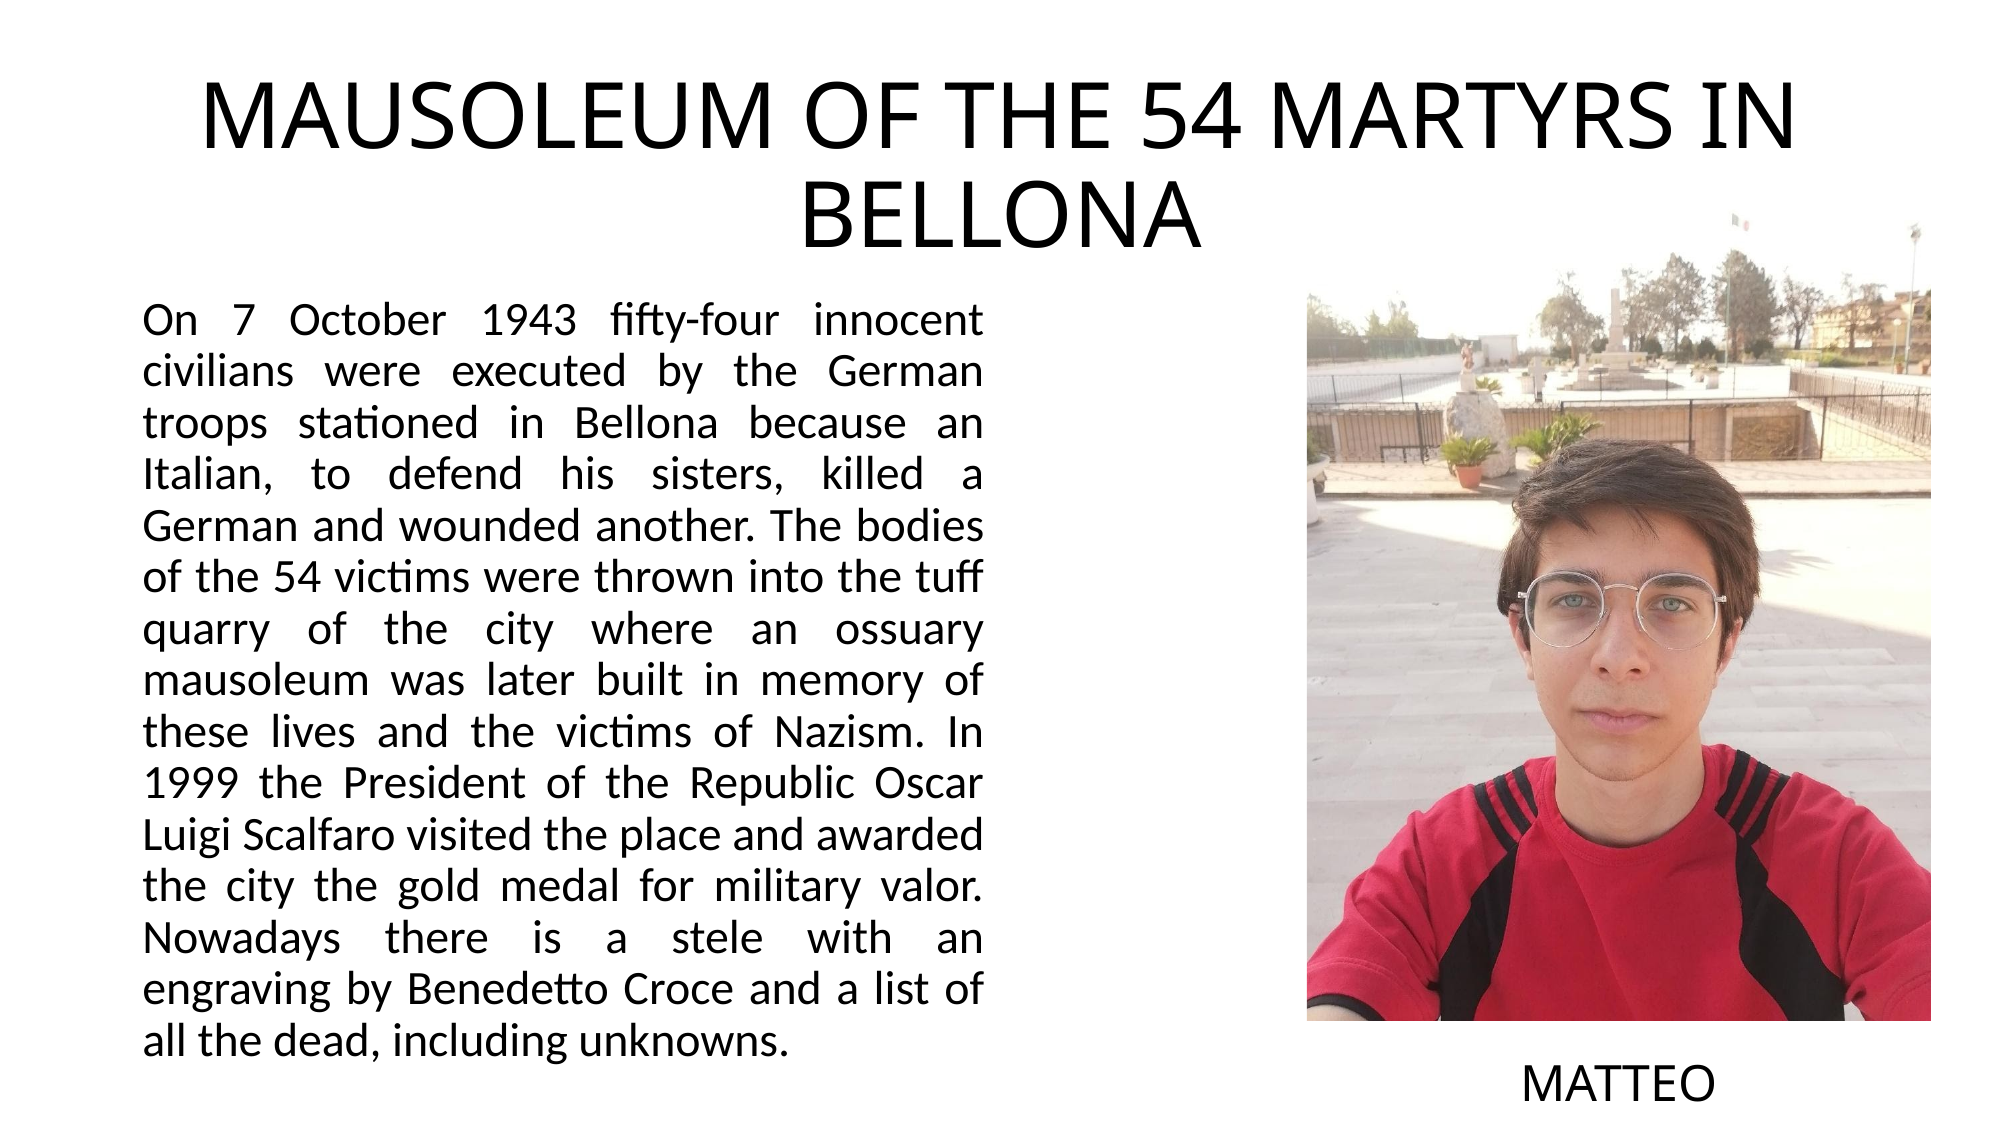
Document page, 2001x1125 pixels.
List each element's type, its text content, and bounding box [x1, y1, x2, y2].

picture [1306, 196, 1931, 1021]
title MAUSOLEUM OF THE 54 MARTYRS IN BELLONA [137, 59, 1863, 278]
text_box MATTEO [1246, 1043, 1992, 1119]
list On 7 October 1943 fifty-four innocent civilians were executed by the German troops stationed in Bellona because an Italian, to defend his sisters, killed a German and wounded another. The bodies of the 54 victims were thrown into the tuff quarry of the city where an ossuary mausoleum was later built in memory of these lives and the victims of Nazism. In 1999 the President of the Republic Oscar Luigi Scalfaro visited the place and awarded the city the gold medal for military valor. Nowadays there is a stele with an engraving by Benedetto Croce and a list of all the dead, including unknowns. [127, 286, 1000, 1082]
